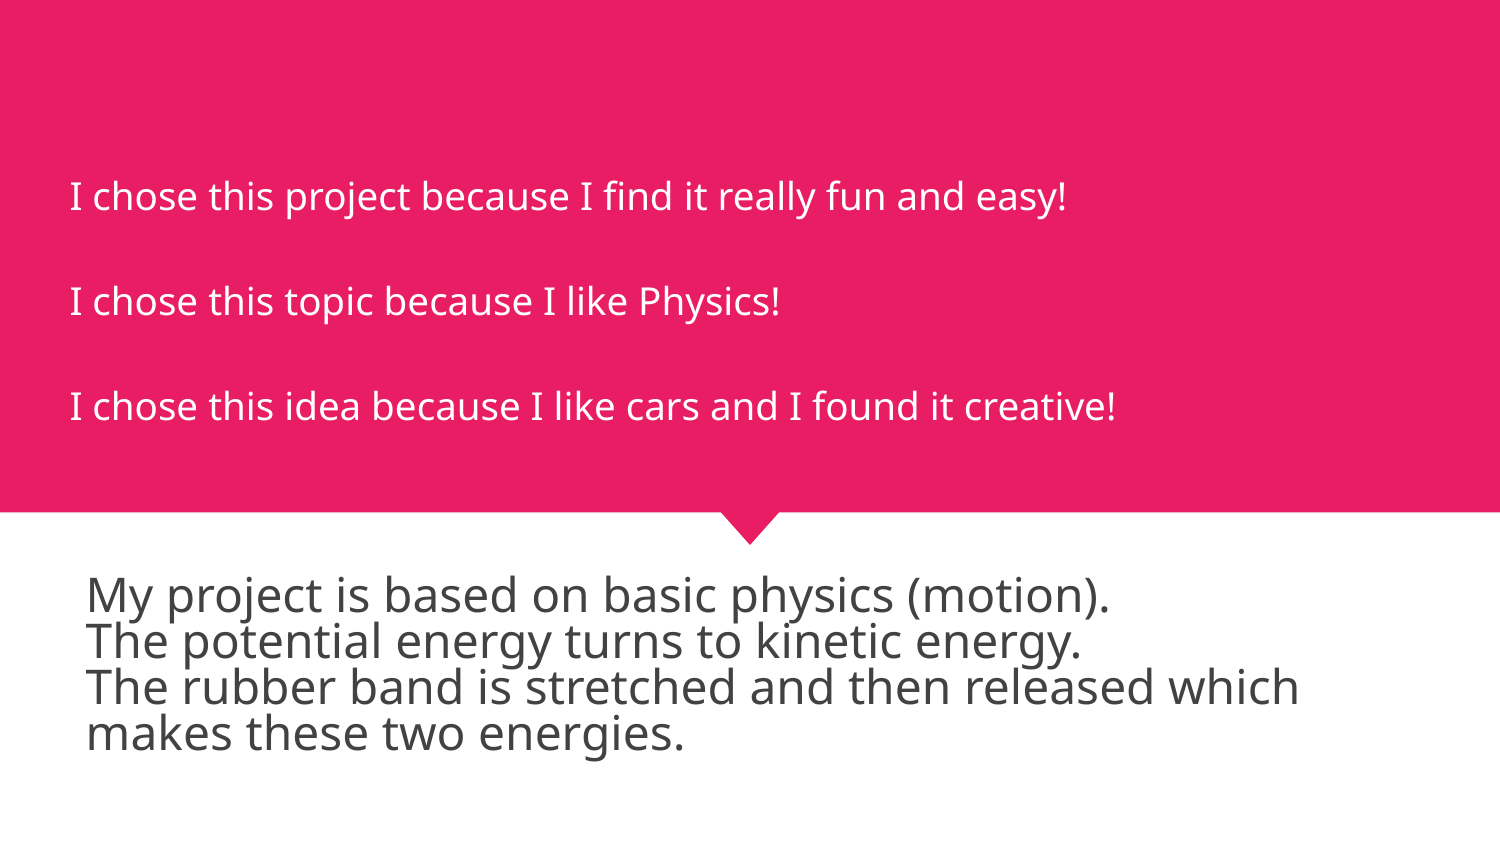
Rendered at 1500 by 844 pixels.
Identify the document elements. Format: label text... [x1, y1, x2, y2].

subtitle My project is based on basic physics (motion). The potential energy turns to kinetic energy. The rubber band is stretched and then released which makes these two energies. [70, 592, 1430, 799]
title I chose this project because I find it really fun and easy! I chose this topic because I like Physics! I chose this idea because I like cars and I found it creative! [54, 153, 1414, 500]
